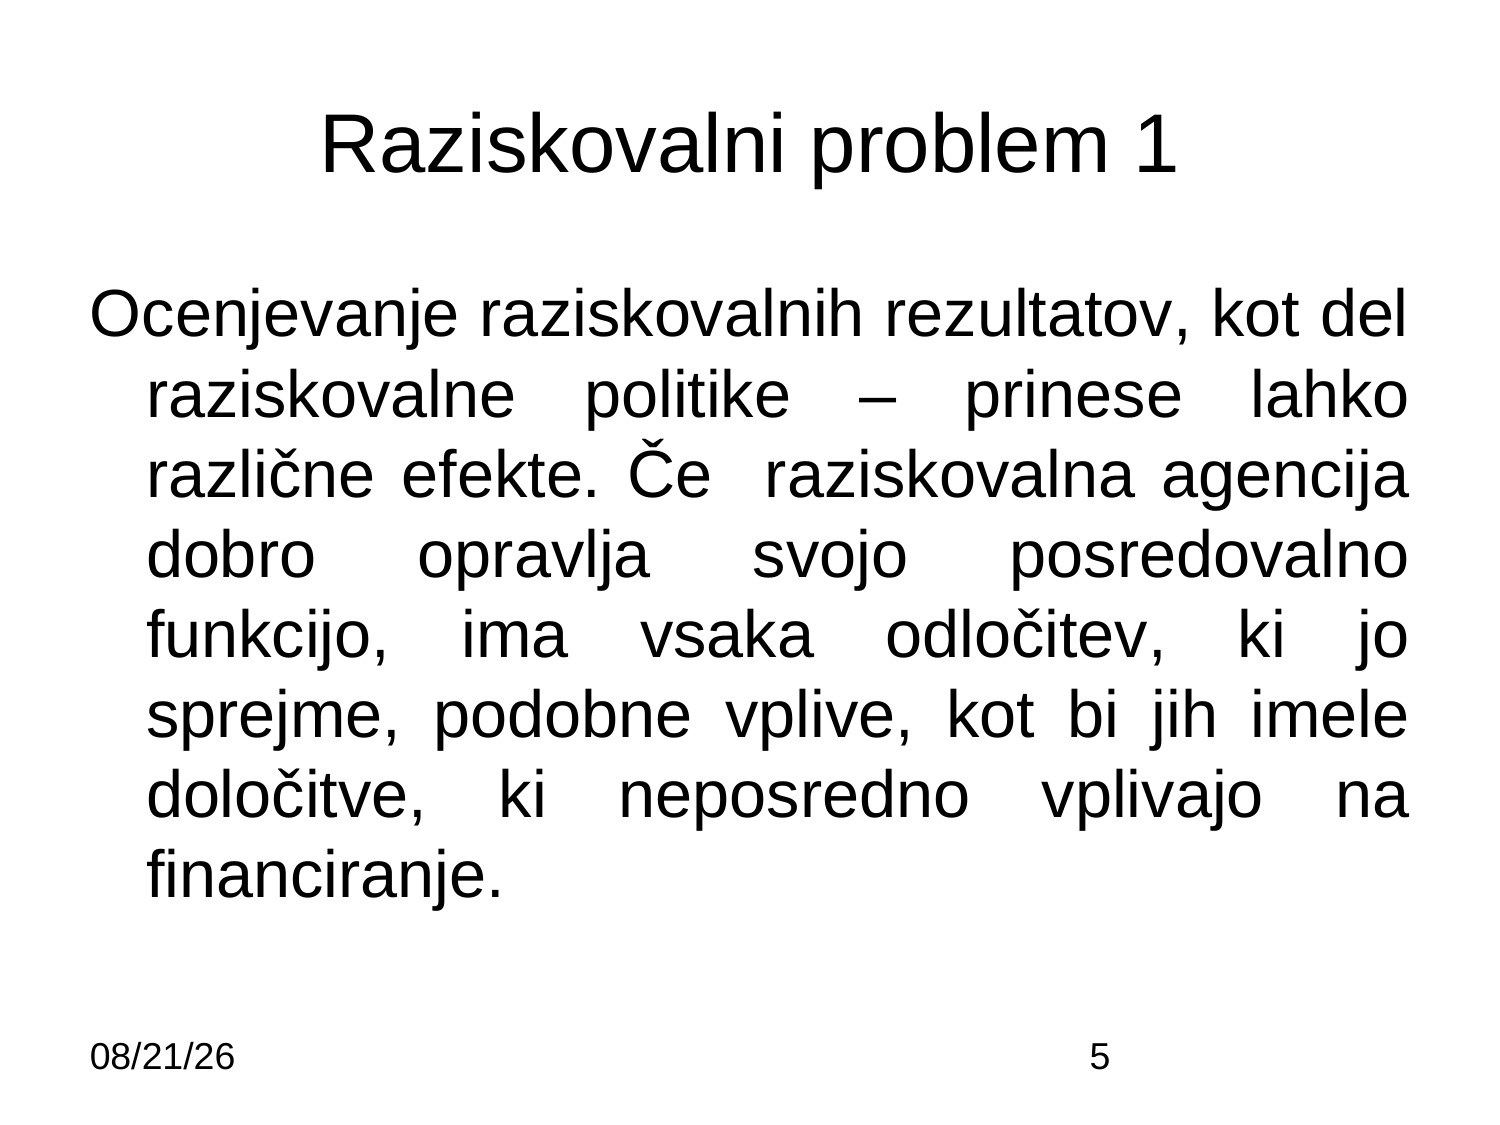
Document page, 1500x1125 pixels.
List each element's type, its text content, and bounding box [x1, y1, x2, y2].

title Raziskovalni problem 1 [75, 45, 1426, 233]
list Ocenjevanje raziskovalnih rezultatov, kot del raziskovalne politike – prinese lahko različne efekte. Če raziskovalna agencija dobro opravlja svojo posredovalno funkcijo, ima vsaka odločitev, ki jo sprejme, podobne vplive, kot bi jih imele določitve, ki neposredno vplivajo na financiranje. [75, 262, 1426, 1006]
